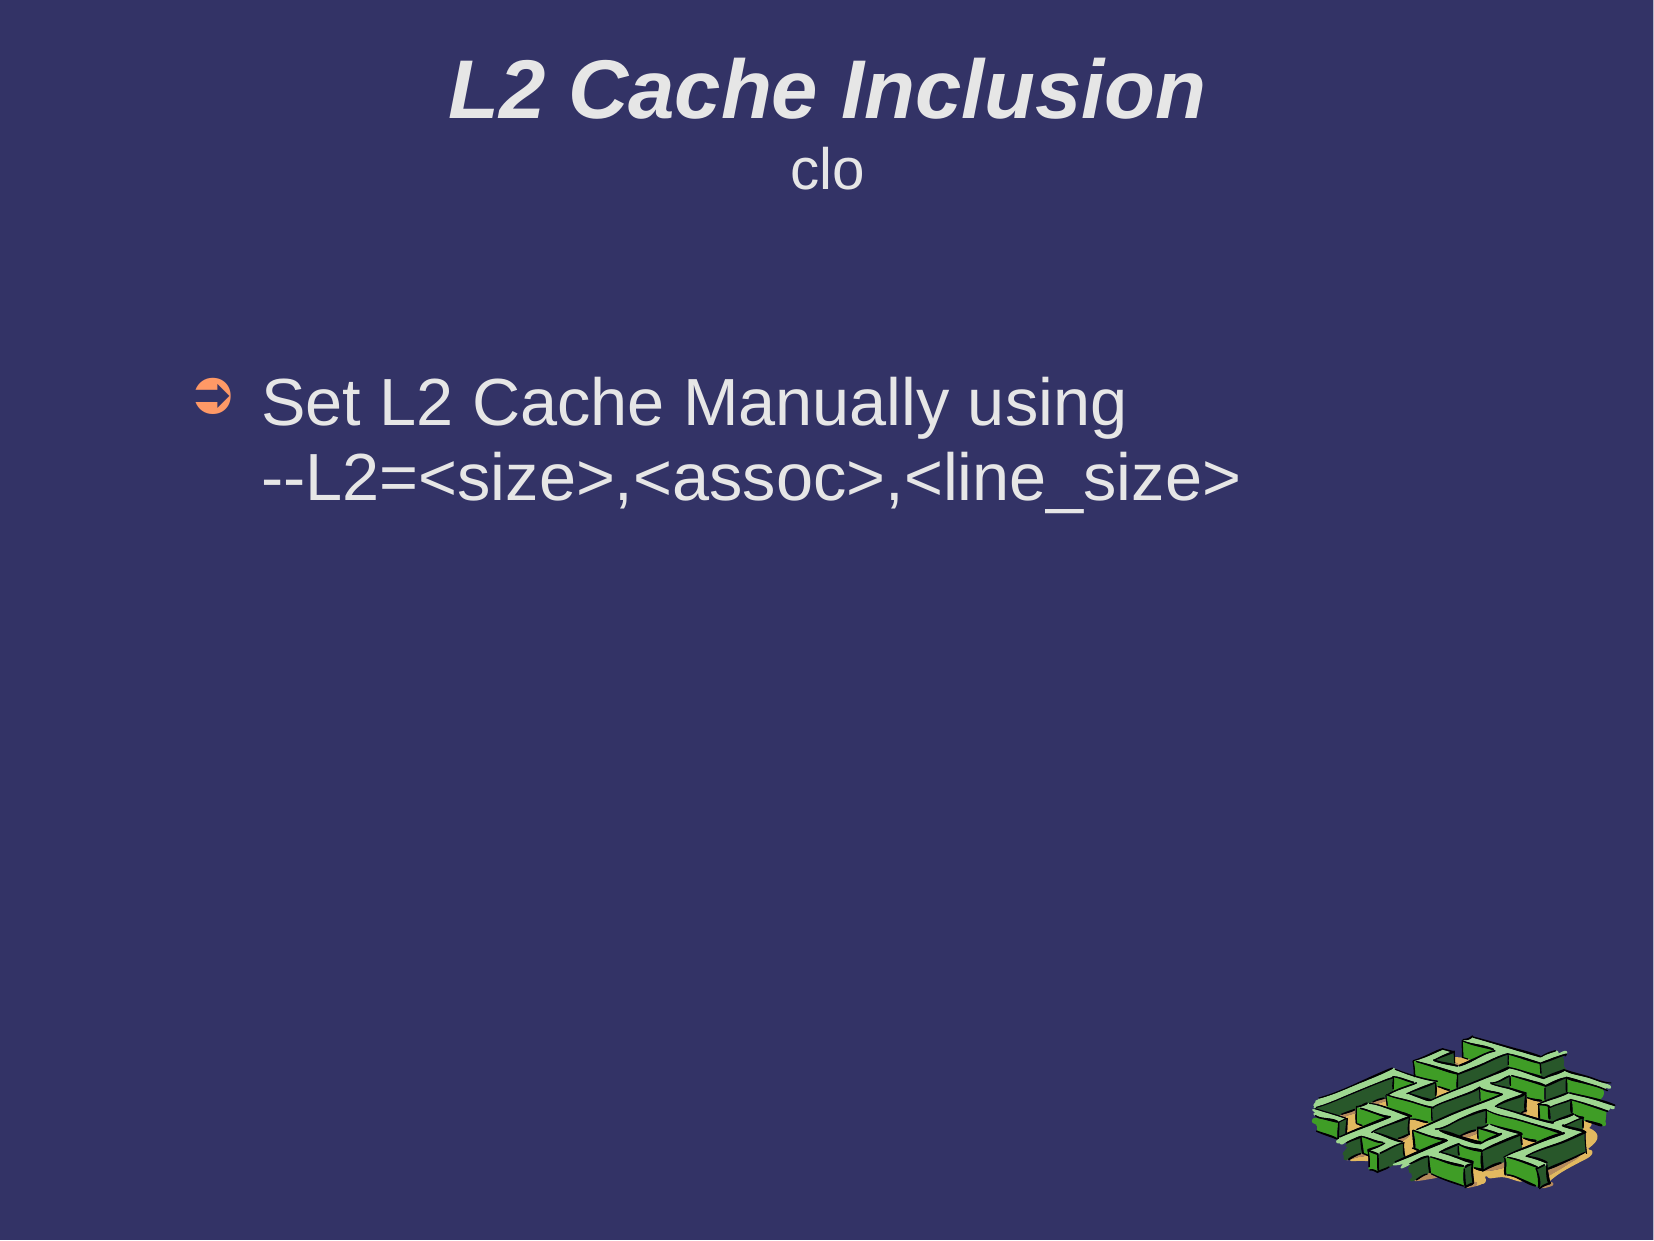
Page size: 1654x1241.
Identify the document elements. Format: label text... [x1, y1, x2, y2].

list Set L2 Cache Manually using --L2=<size>,<assoc>,<line_size> [178, 364, 1570, 1147]
title L2 Cache Inclusion clo [121, 19, 1534, 227]
